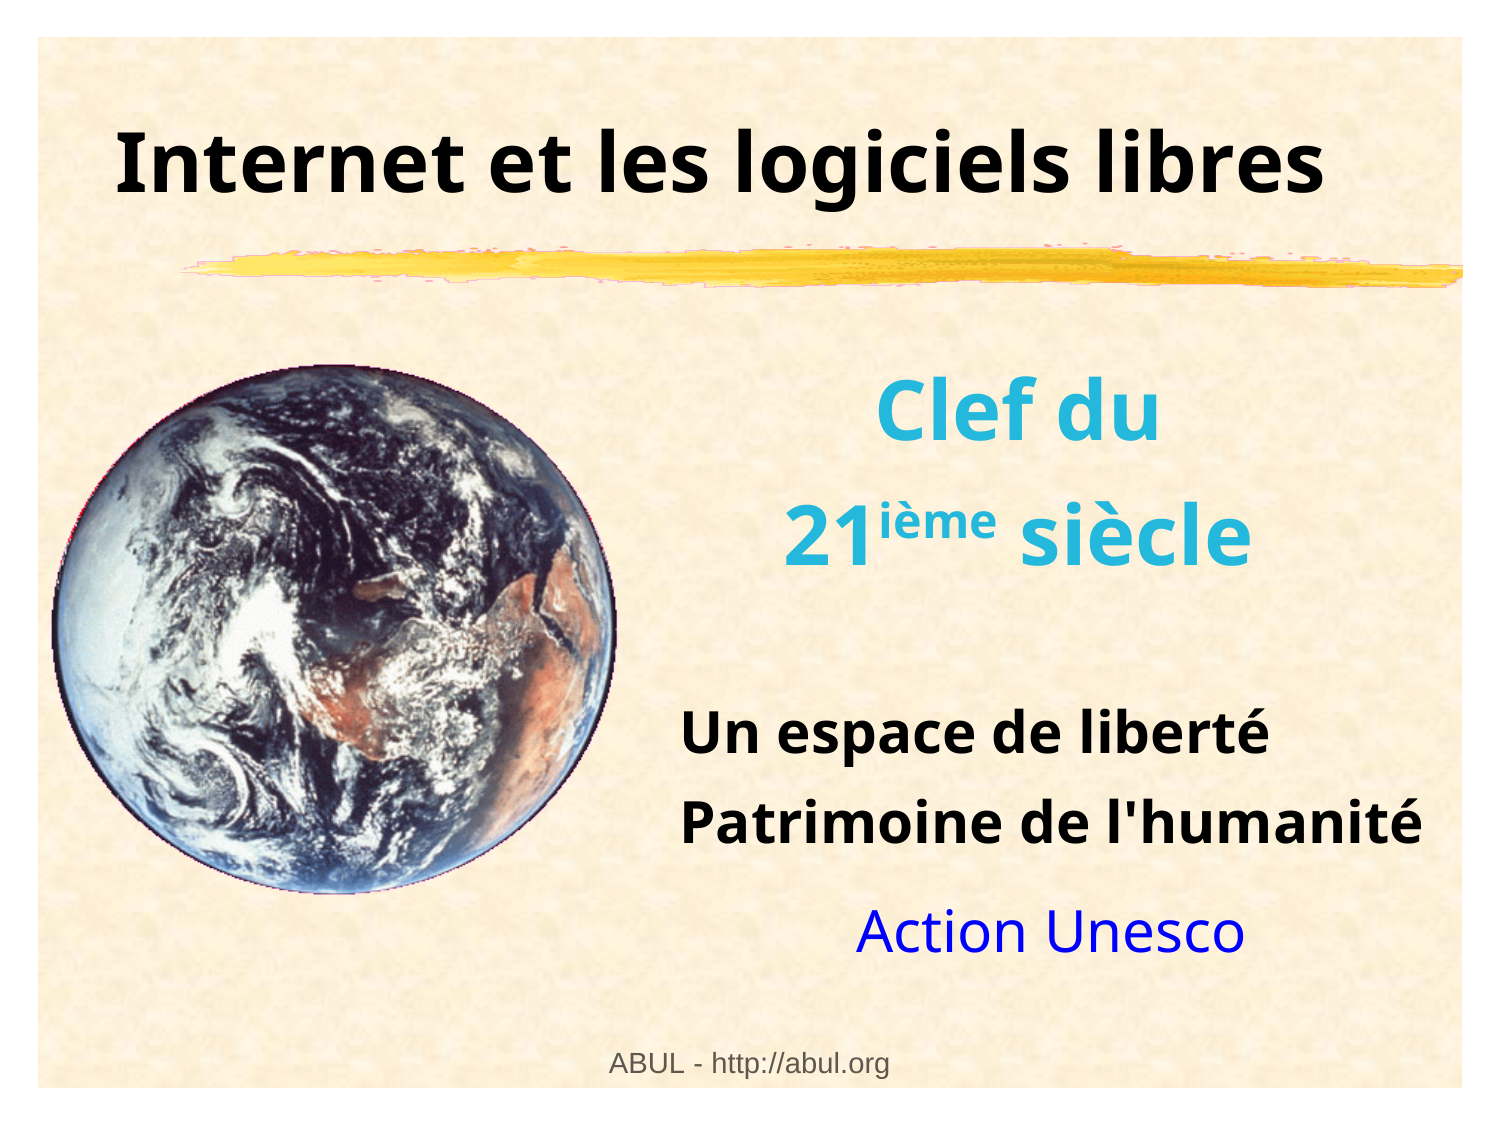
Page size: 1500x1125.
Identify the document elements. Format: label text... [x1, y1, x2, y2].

list Un espace de liberté Patrimoine de l'humanité [646, 683, 1500, 917]
picture [37, 37, 1463, 1088]
text_box Clef du 21ième siècle [673, 367, 1365, 574]
text_box Action Unesco [856, 890, 1311, 975]
title Internet et les logiciels libres [101, 72, 1427, 248]
